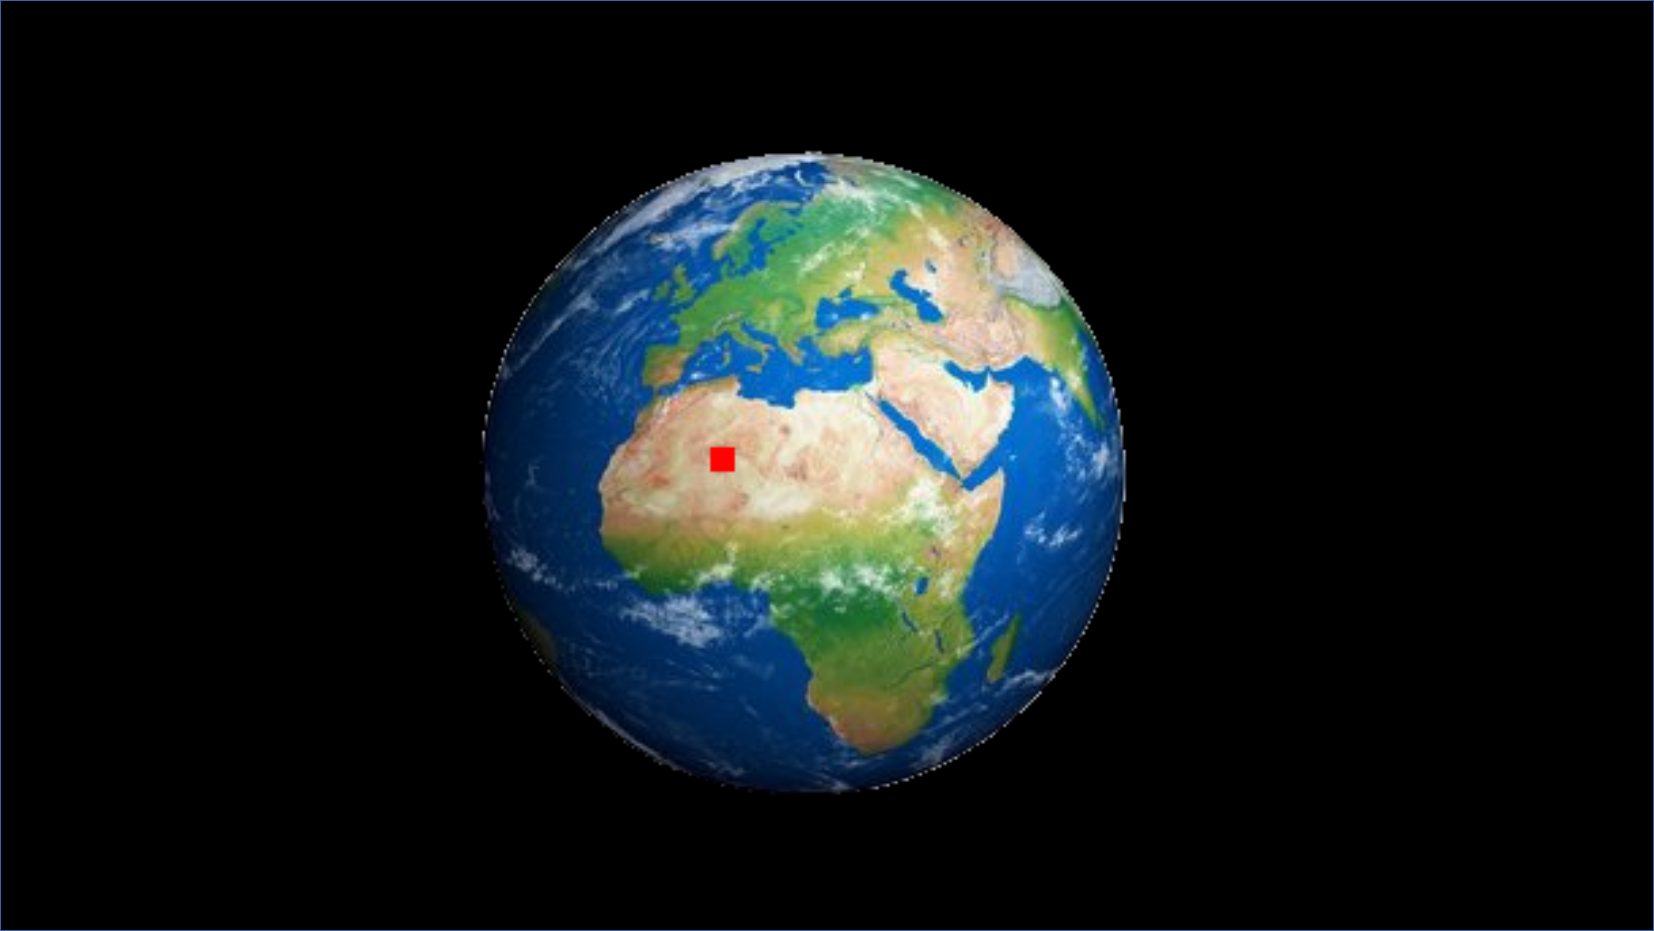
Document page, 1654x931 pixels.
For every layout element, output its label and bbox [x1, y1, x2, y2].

text_box [0, 0, 1654, 931]
picture [437, 106, 1170, 839]
